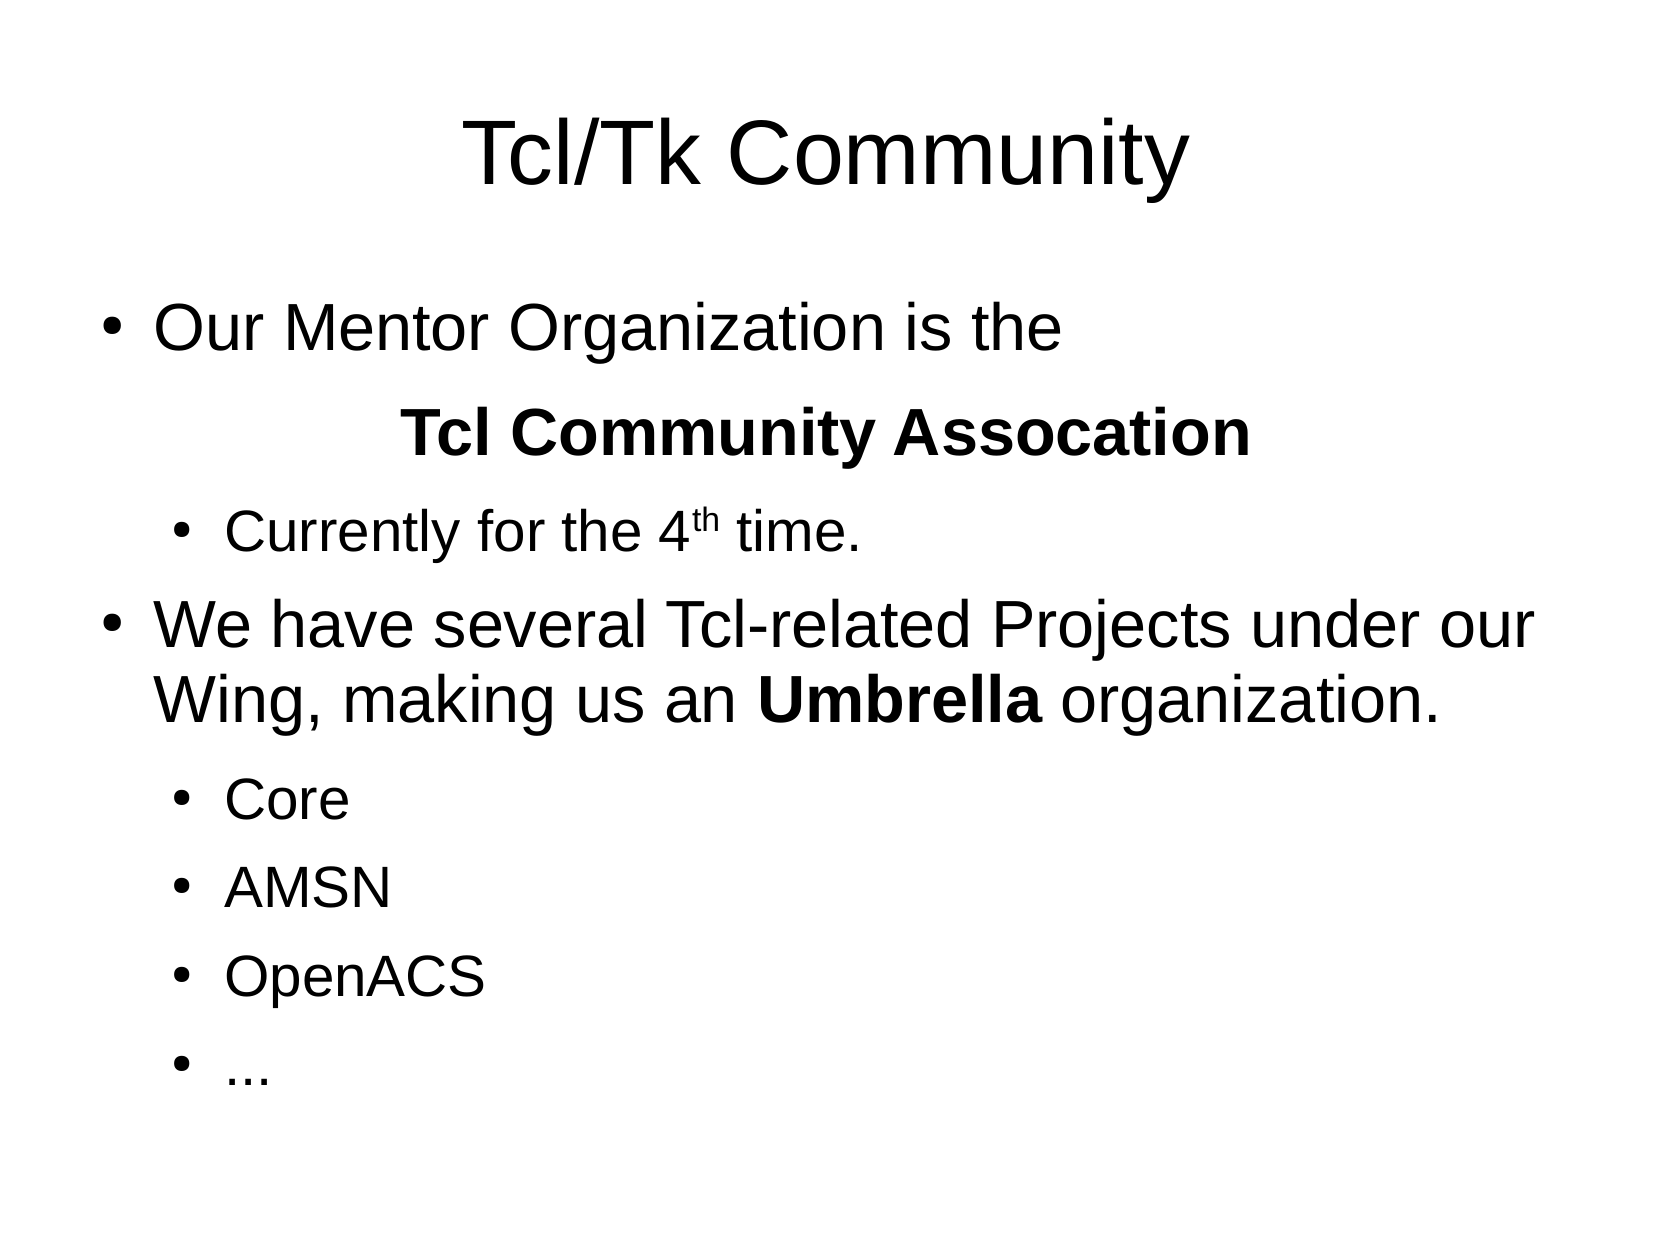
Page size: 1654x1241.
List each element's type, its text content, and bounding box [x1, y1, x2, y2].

list Our Mentor Organization is the Tcl Community Assocation Currently for the 4th time. We have several Tcl-related Projects under our Wing, making us an Umbrella organization. Core AMSN OpenACS ... [82, 290, 1571, 1099]
title Tcl/Tk Community [82, 56, 1571, 250]
